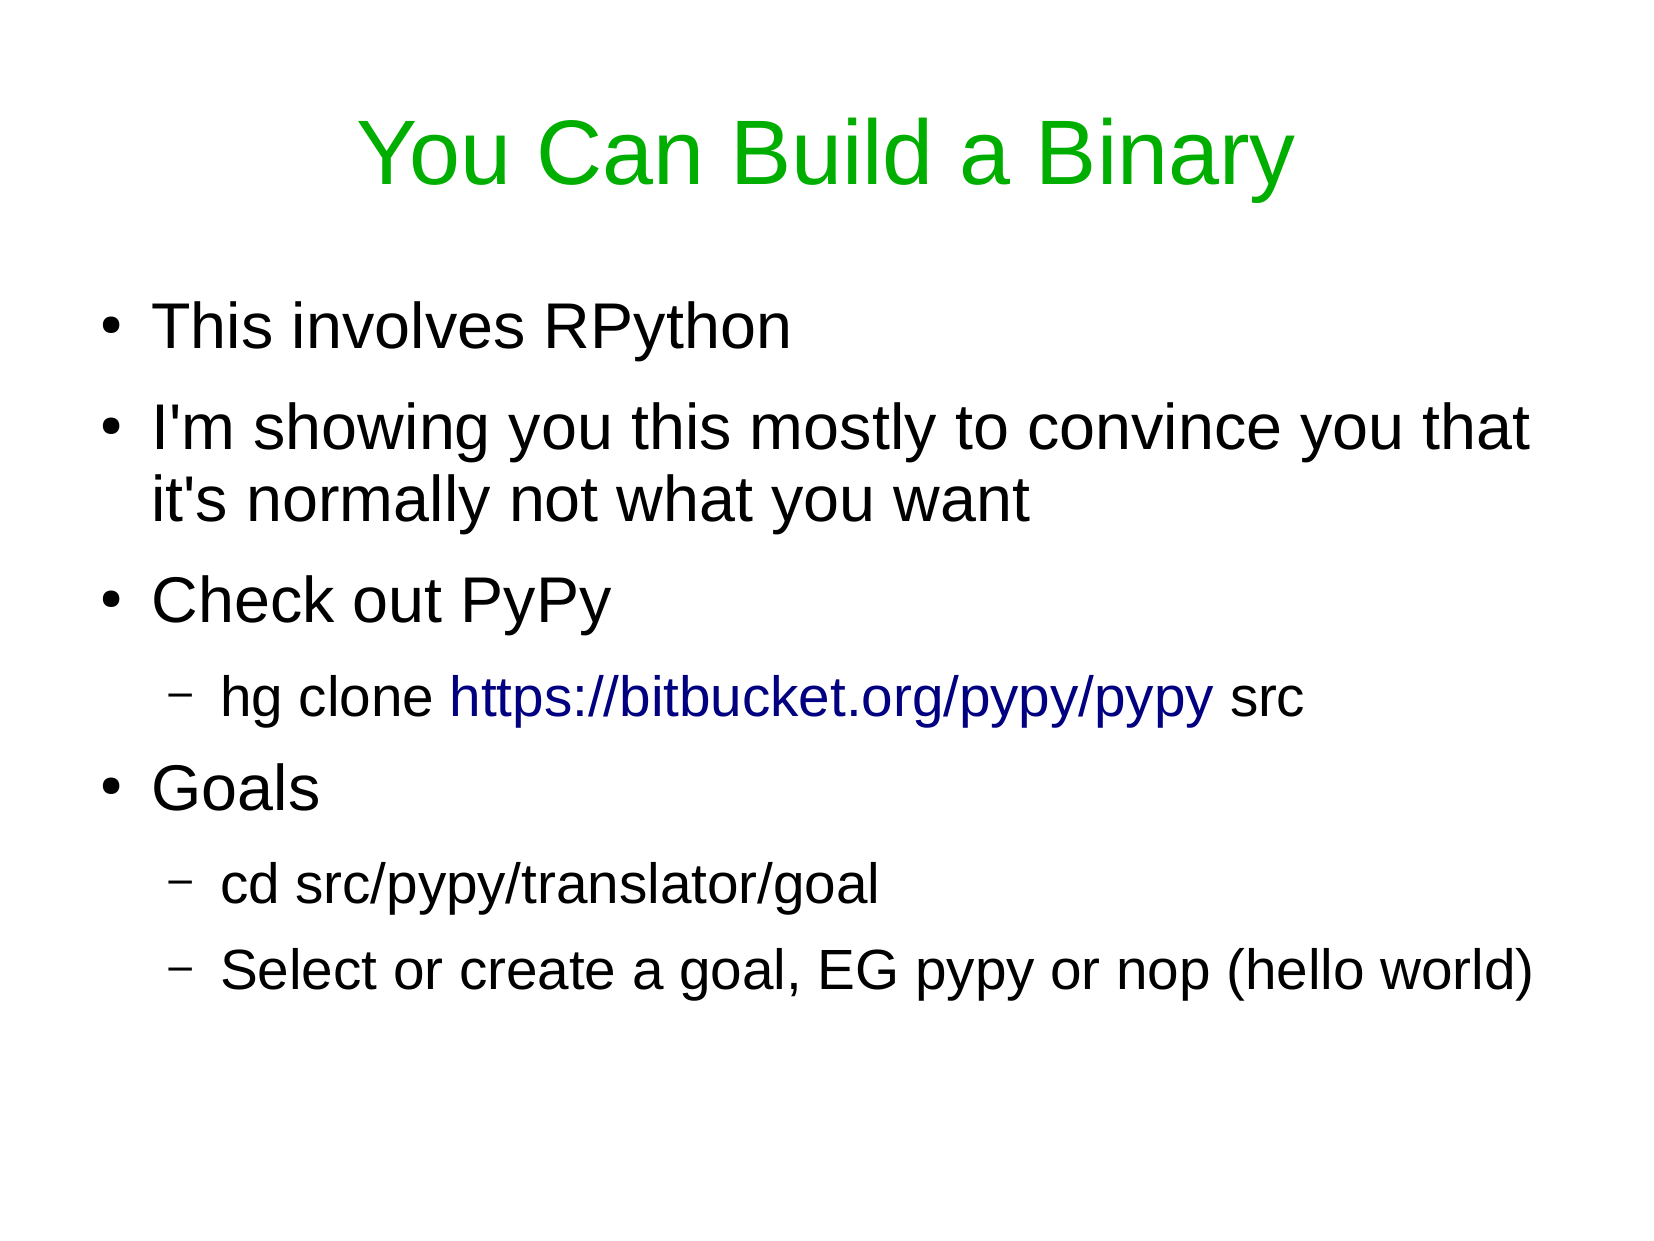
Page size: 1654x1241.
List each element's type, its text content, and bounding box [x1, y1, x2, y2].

list This involves RPython I'm showing you this mostly to convince you that it's normally not what you want Check out PyPy hg clone https://bitbucket.org/pypy/pypy src Goals cd src/pypy/translator/goal Select or create a goal, EG pypy or nop (hello world) [82, 290, 1538, 1010]
title You Can Build a Binary [82, 49, 1571, 257]
